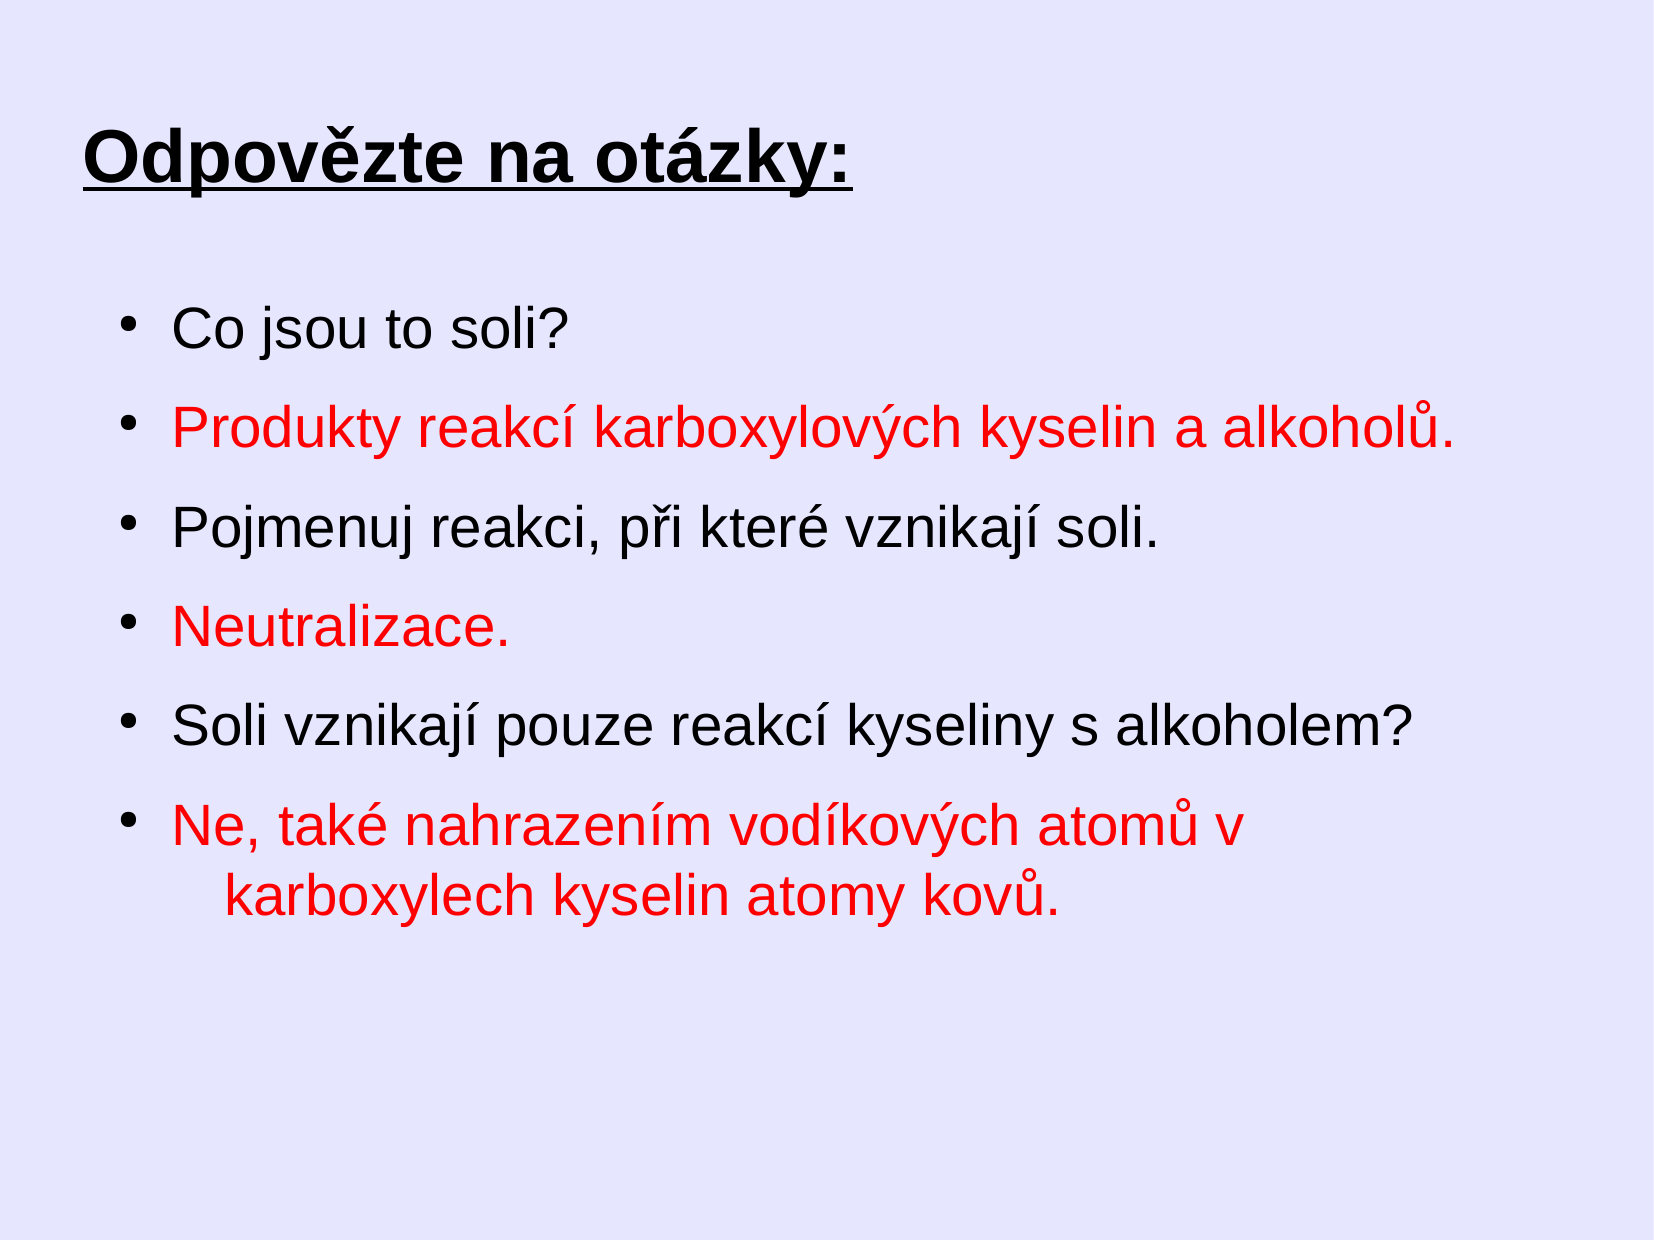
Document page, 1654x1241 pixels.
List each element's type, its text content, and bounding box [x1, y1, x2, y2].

list Co jsou to soli? Produkty reakcí karboxylových kyselin a alkoholů. Pojmenuj reakci, při které vznikají soli. Neutralizace. Soli vznikají pouze reakcí kyseliny s alkoholem? Ne, také nahrazením vodíkových atomů v karboxylech kyselin atomy kovů. [82, 290, 1571, 1109]
title Odpovězte na otázky: [82, 49, 1571, 257]
